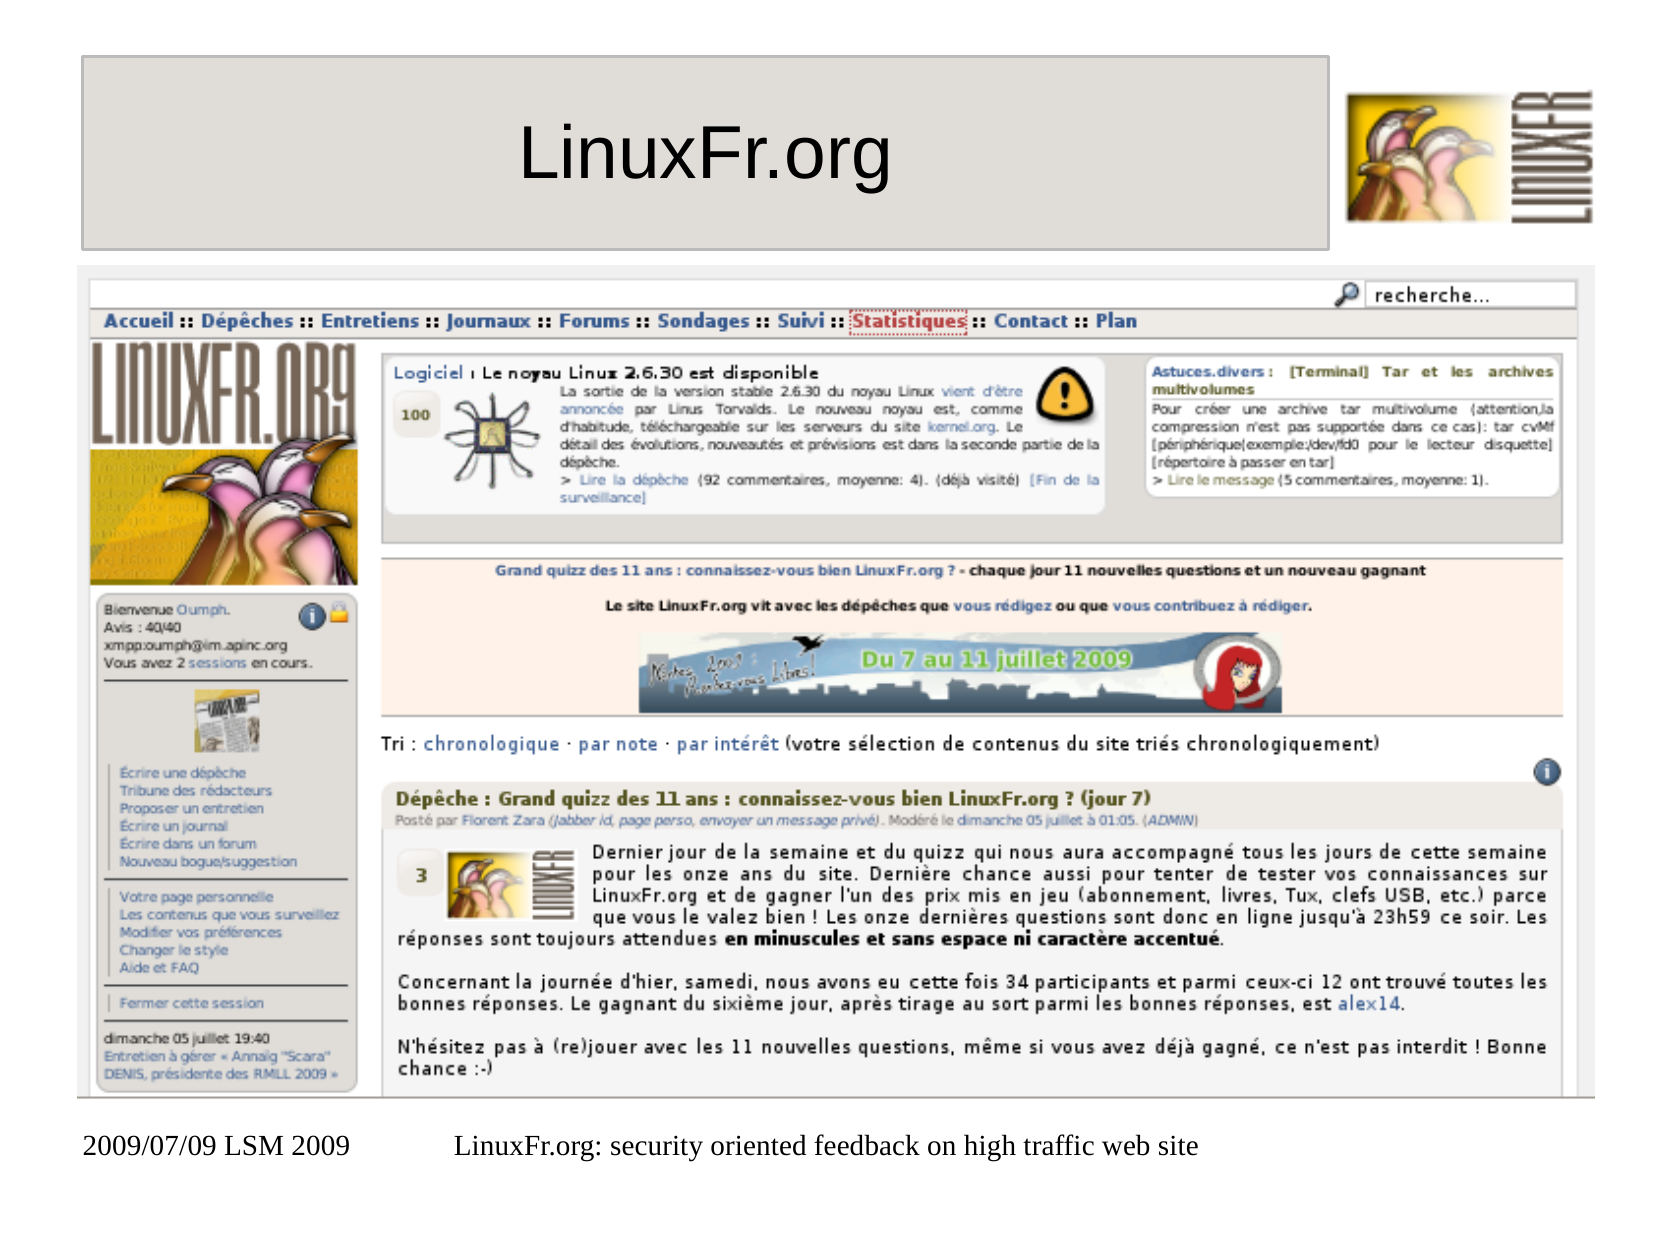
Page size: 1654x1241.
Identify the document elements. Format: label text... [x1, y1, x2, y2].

picture [77, 265, 1595, 1101]
picture [1341, 88, 1601, 229]
title LinuxFr.org [82, 56, 1329, 250]
